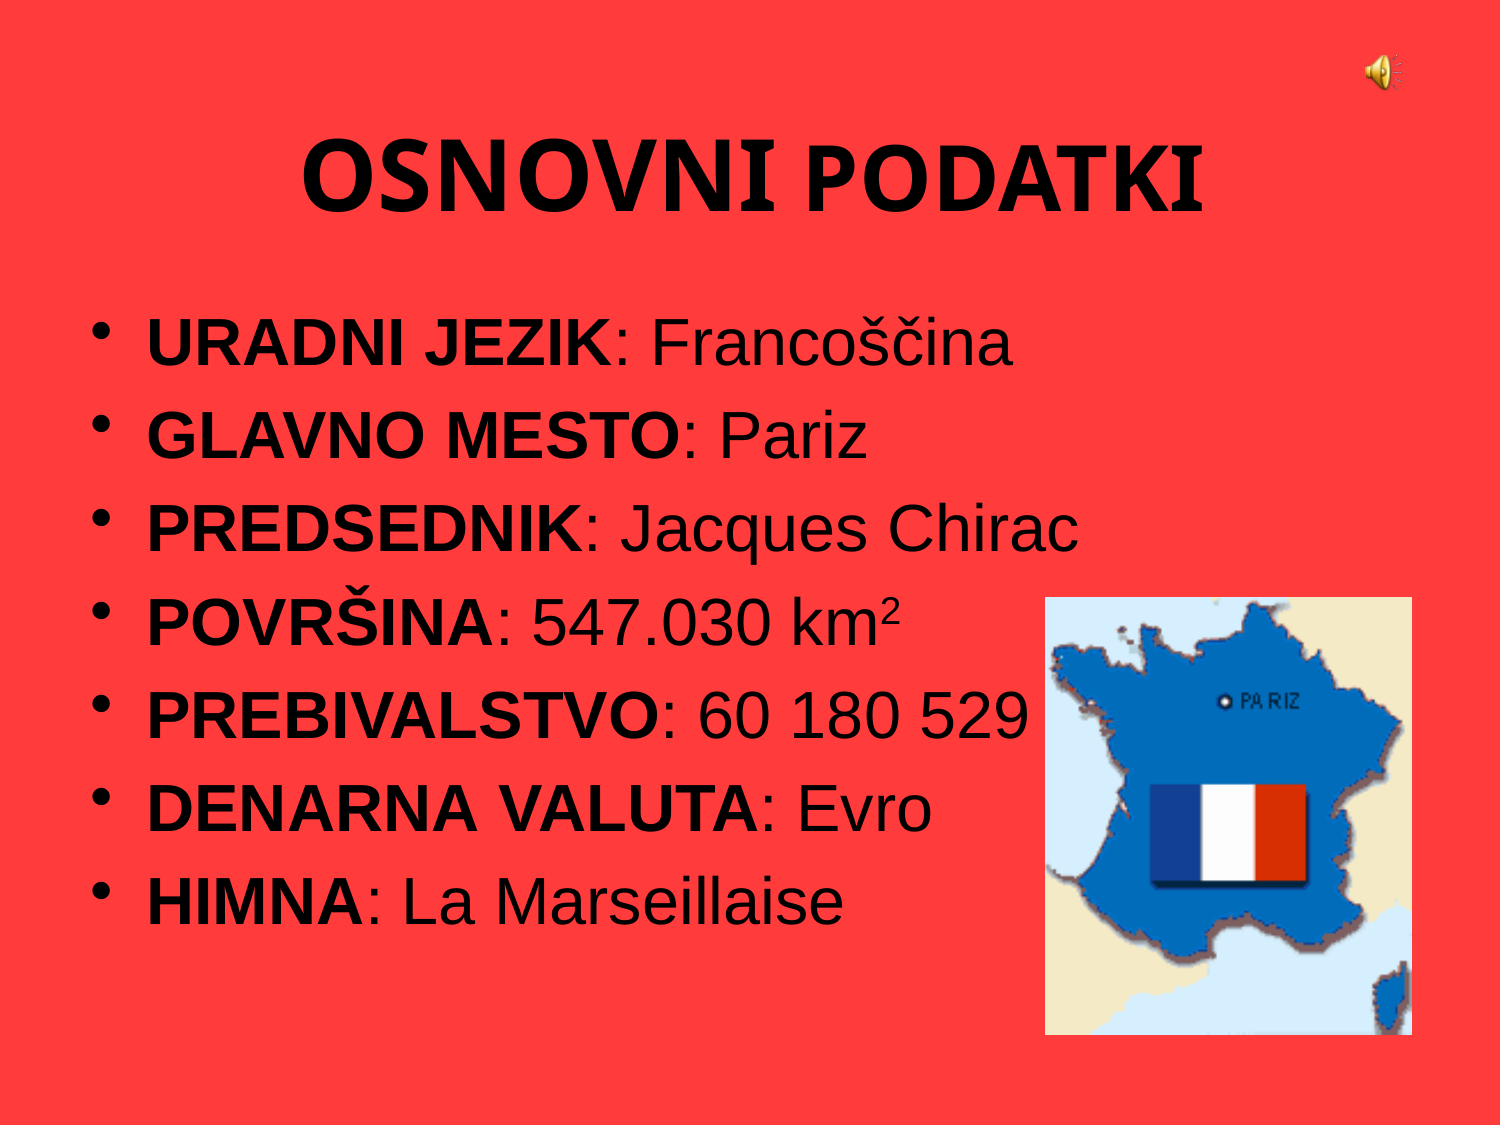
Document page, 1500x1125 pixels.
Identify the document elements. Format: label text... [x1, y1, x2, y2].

title OSNOVNI PODATKI [76, 78, 1427, 266]
picture [1045, 597, 1412, 1035]
picture [1364, 54, 1405, 95]
list URADNI JEZIK: Francoščina GLAVNO MESTO: Pariz PREDSEDNIK: Jacques Chirac POVRŠINA: 547.030 km2 PREBIVALSTVO: 60 180 529 DENARNA VALUTA: Evro HIMNA: La Marseillaise [75, 290, 1447, 977]
